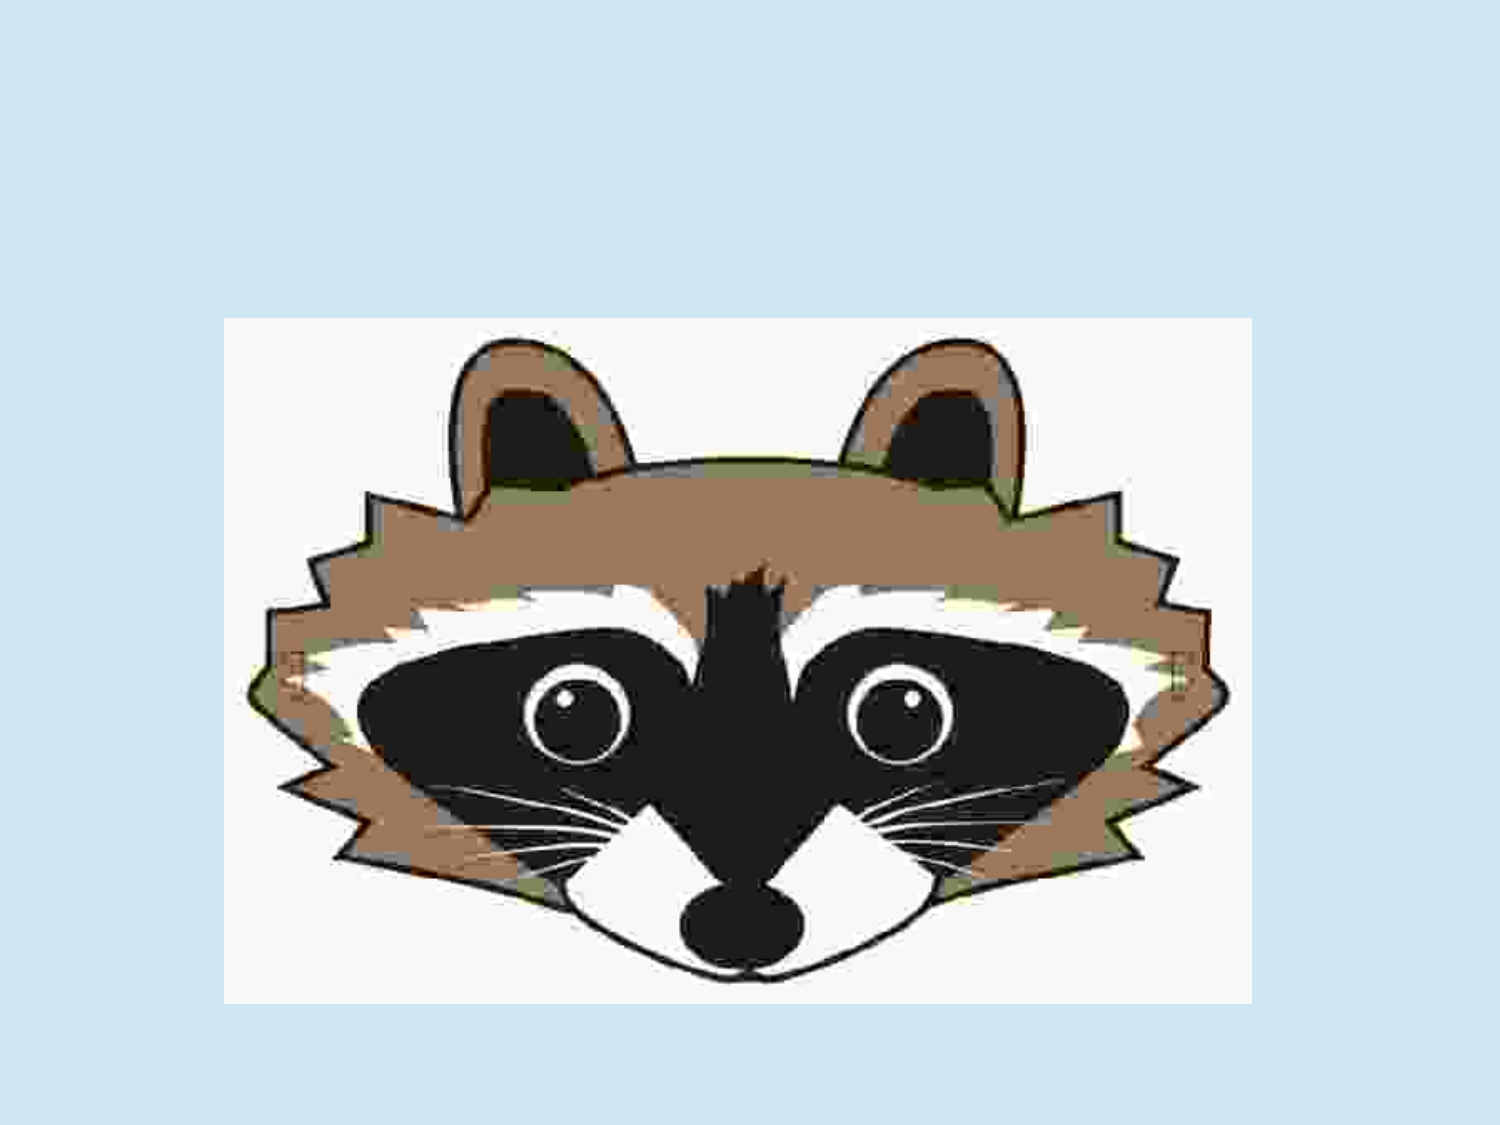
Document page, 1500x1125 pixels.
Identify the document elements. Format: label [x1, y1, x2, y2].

picture [224, 318, 1252, 1004]
